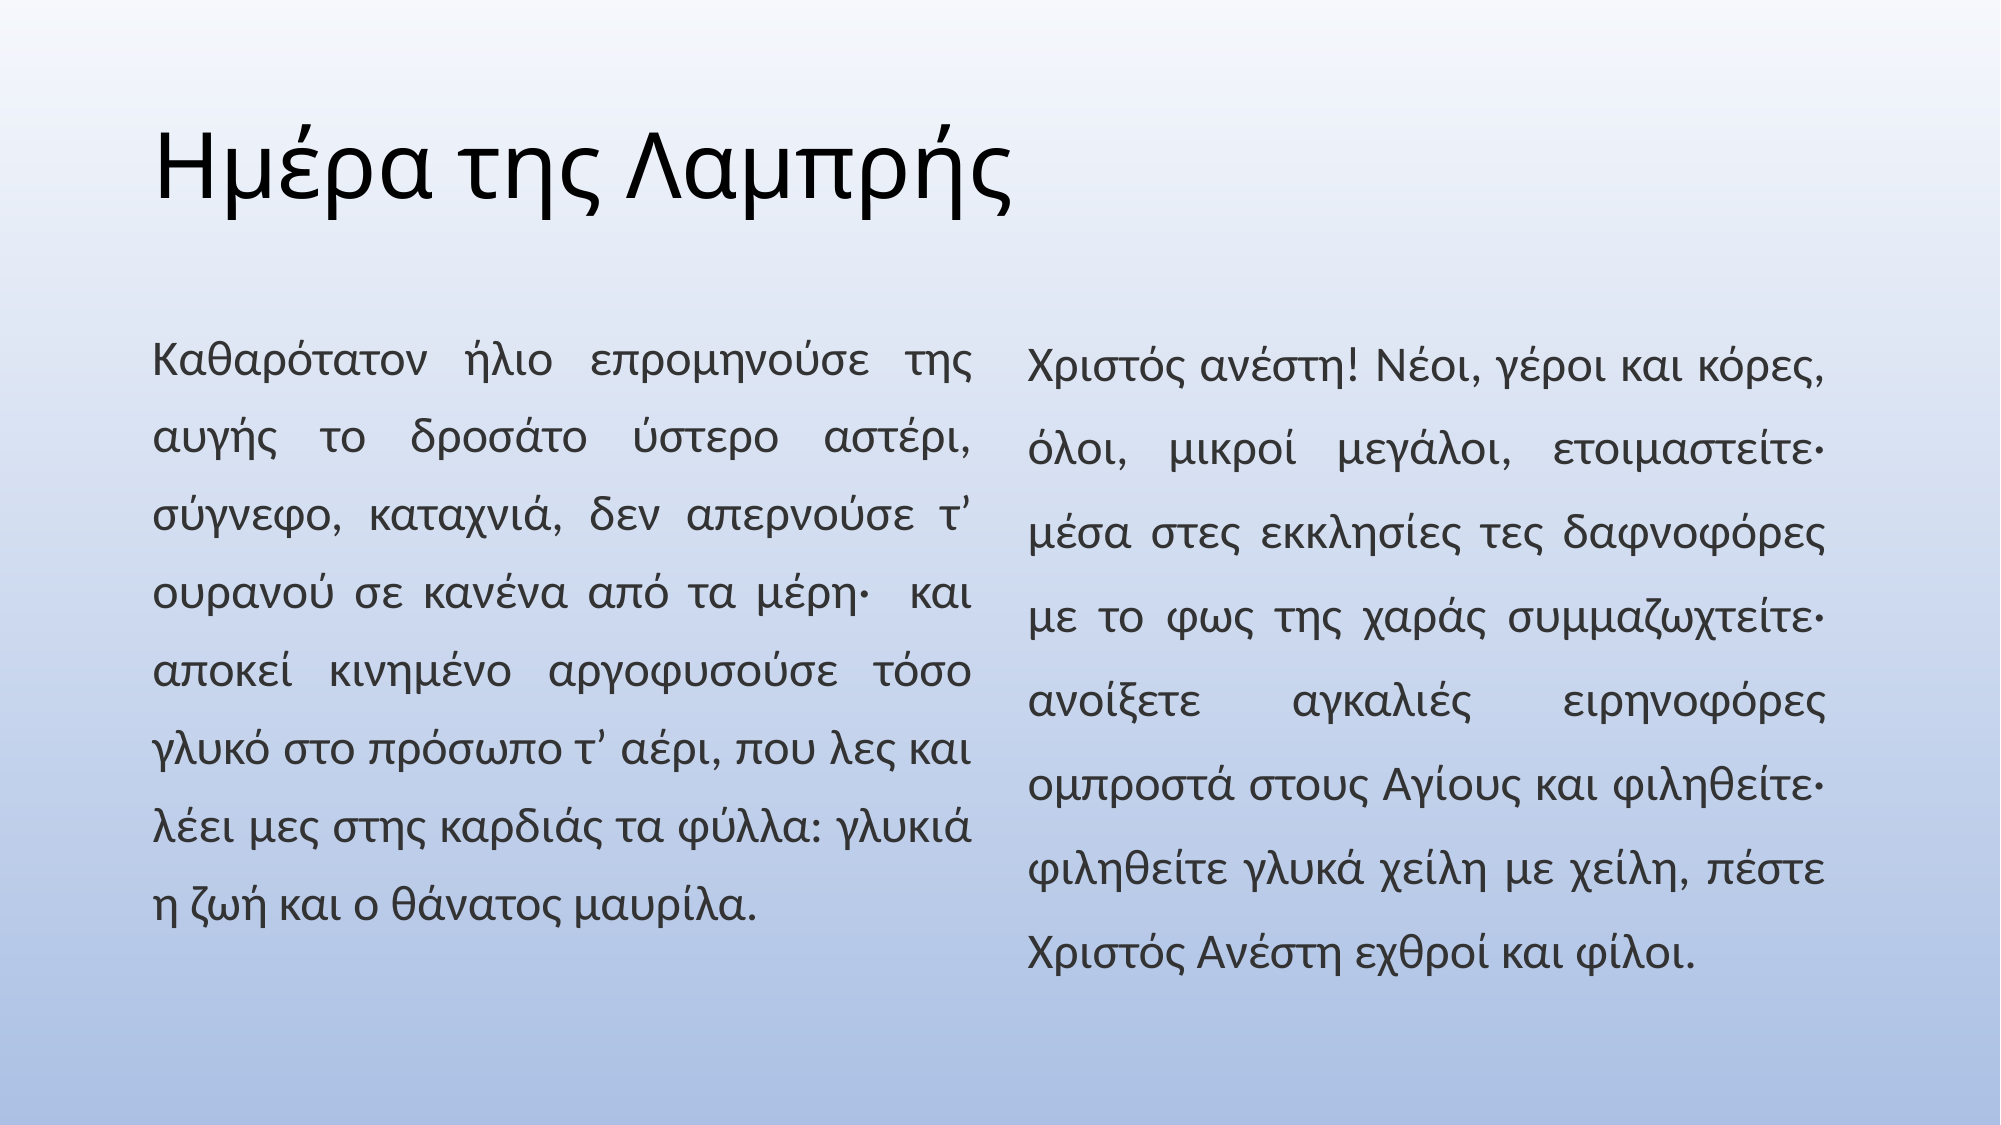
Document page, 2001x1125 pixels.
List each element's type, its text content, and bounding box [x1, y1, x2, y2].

title Ημέρα της Λαμπρής [137, 59, 1863, 278]
list Καθαρότατον ήλιο επρομηνούσε της αυγής το δροσάτο ύστερο αστέρι, σύγνεφο, καταχνιά, δεν απερνούσε τ’ ουρανού σε κανένα από τα μέρη· και αποκεί κινημένο αργοφυσούσε τόσο γλυκό στο πρόσωπο τ’ αέρι, που λες και λέει μες στης καρδιάς τα φύλλα: γλυκιά η ζωή και ο θάνατος μαυρίλα. [137, 299, 988, 1014]
list Χριστός ανέστη! Νέοι, γέροι και κόρες, όλοι, μικροί μεγάλοι, ετοιμαστείτε· μέσα στες εκκλησίες τες δαφνοφόρες με το φως της χαράς συμμαζωχτείτε· ανοίξετε αγκαλιές ειρηνοφόρες ομπροστά στους Αγίους και φιληθείτε· φιληθείτε γλυκά χείλη με χείλη, πέστε Χριστός Ανέστη εχθροί και φίλοι. [1012, 299, 1863, 1014]
